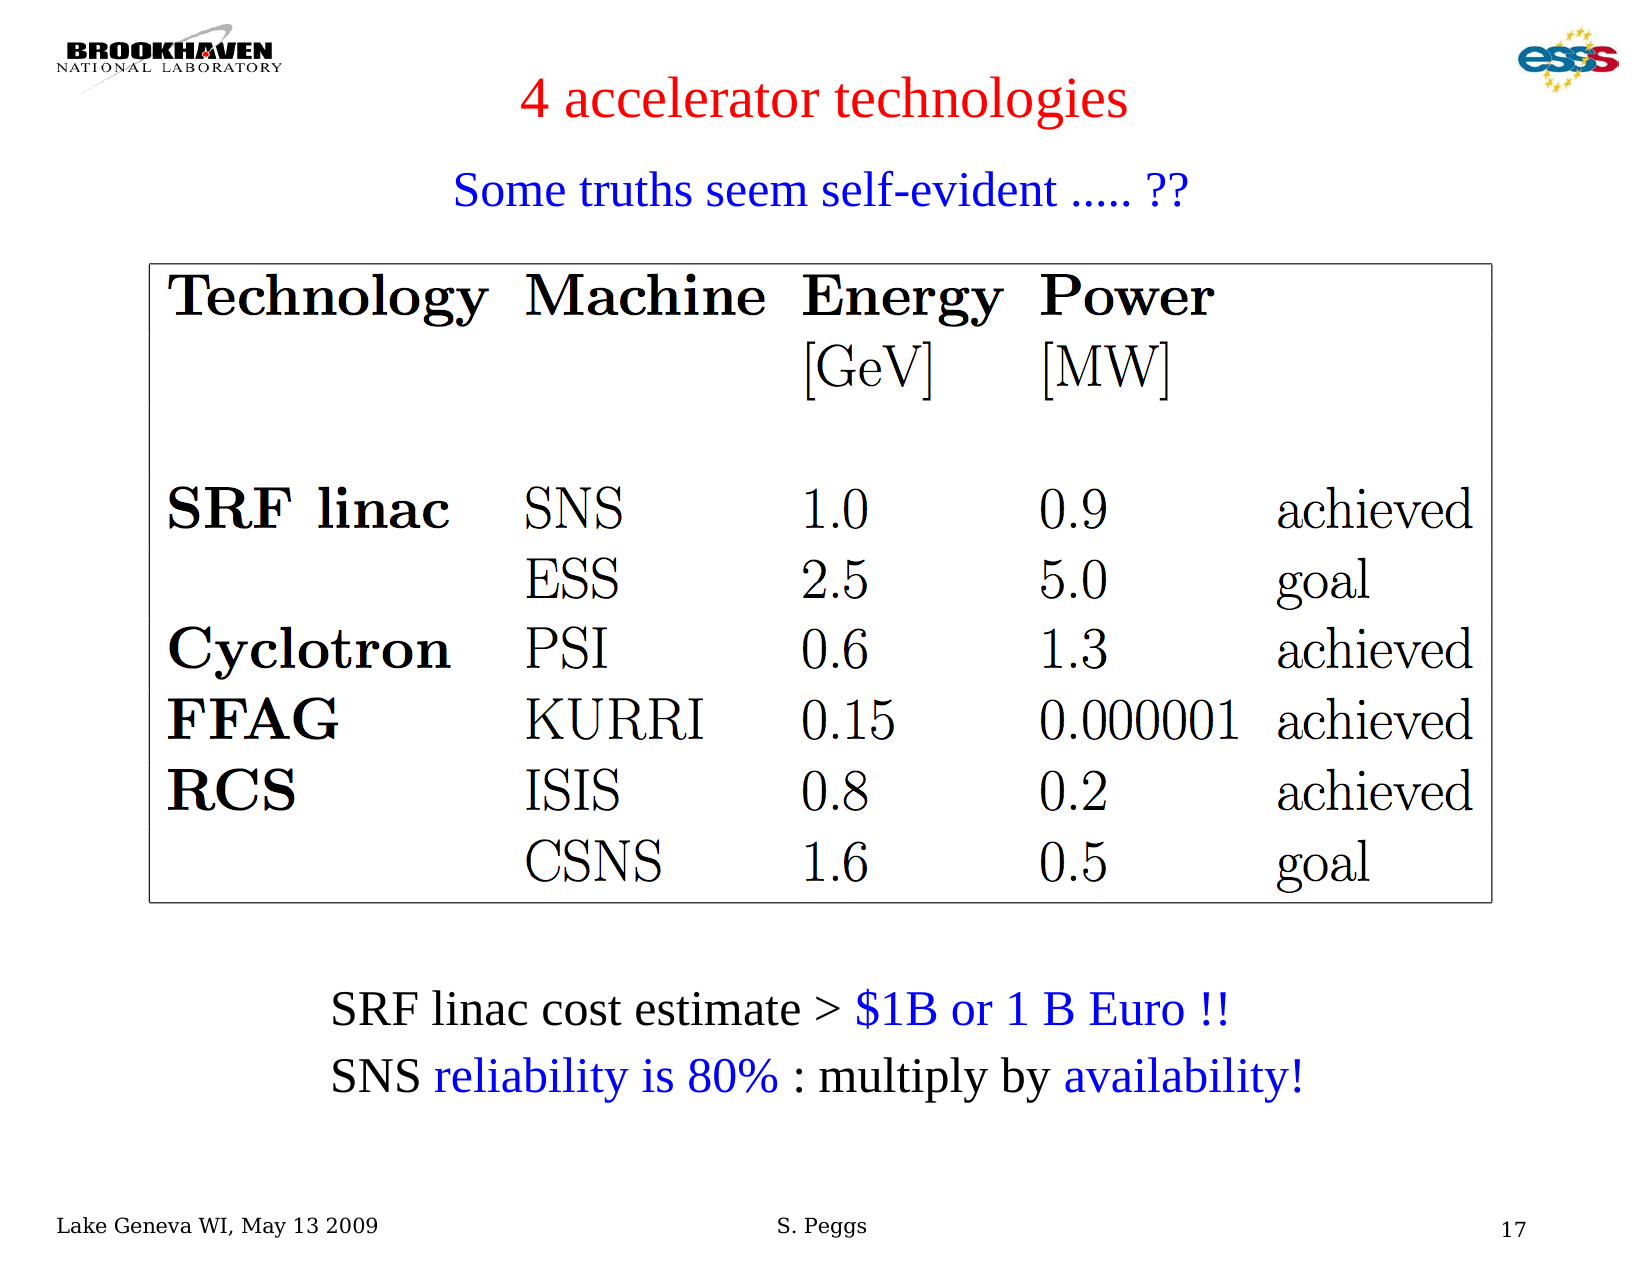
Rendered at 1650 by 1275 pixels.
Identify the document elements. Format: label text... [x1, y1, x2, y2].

text_box Some truths seem self-evident ..... ?? [452, 162, 1198, 224]
picture [56, 24, 282, 94]
text_box SRF linac cost estimate > $1B or 1 B Euro !! SNS reliability is 80% : multiply by availability! [330, 980, 1320, 1180]
picture [145, 257, 1496, 908]
picture [1555, 52, 1566, 57]
text_box 4 accelerator technologies [382, 61, 1268, 150]
picture [1518, 25, 1619, 93]
